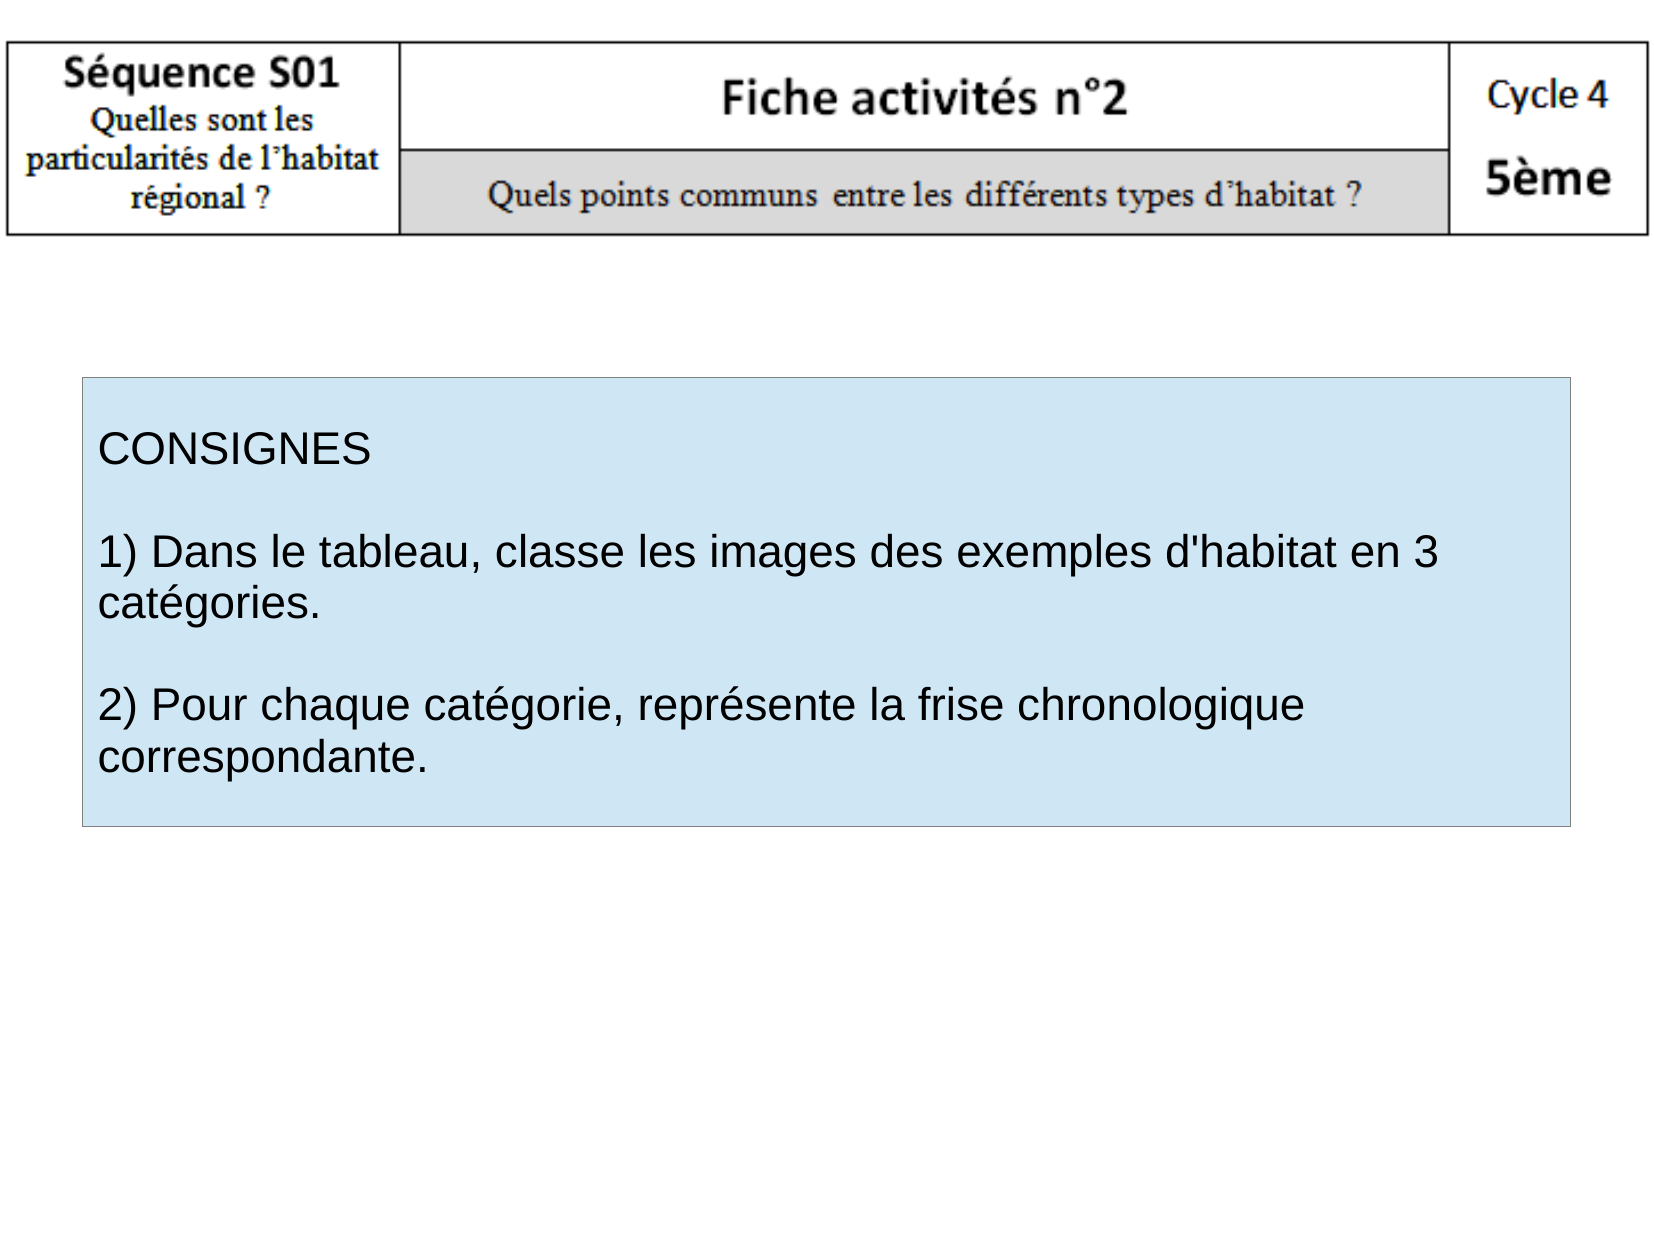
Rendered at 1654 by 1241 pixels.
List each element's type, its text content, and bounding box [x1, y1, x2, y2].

text_box CONSIGNES 1) Dans le tableau, classe les images des exemples d'habitat en 3 catégories. 2) Pour chaque catégorie, représente la frise chronologique correspondante. [82, 377, 1571, 827]
picture [0, 35, 1654, 241]
